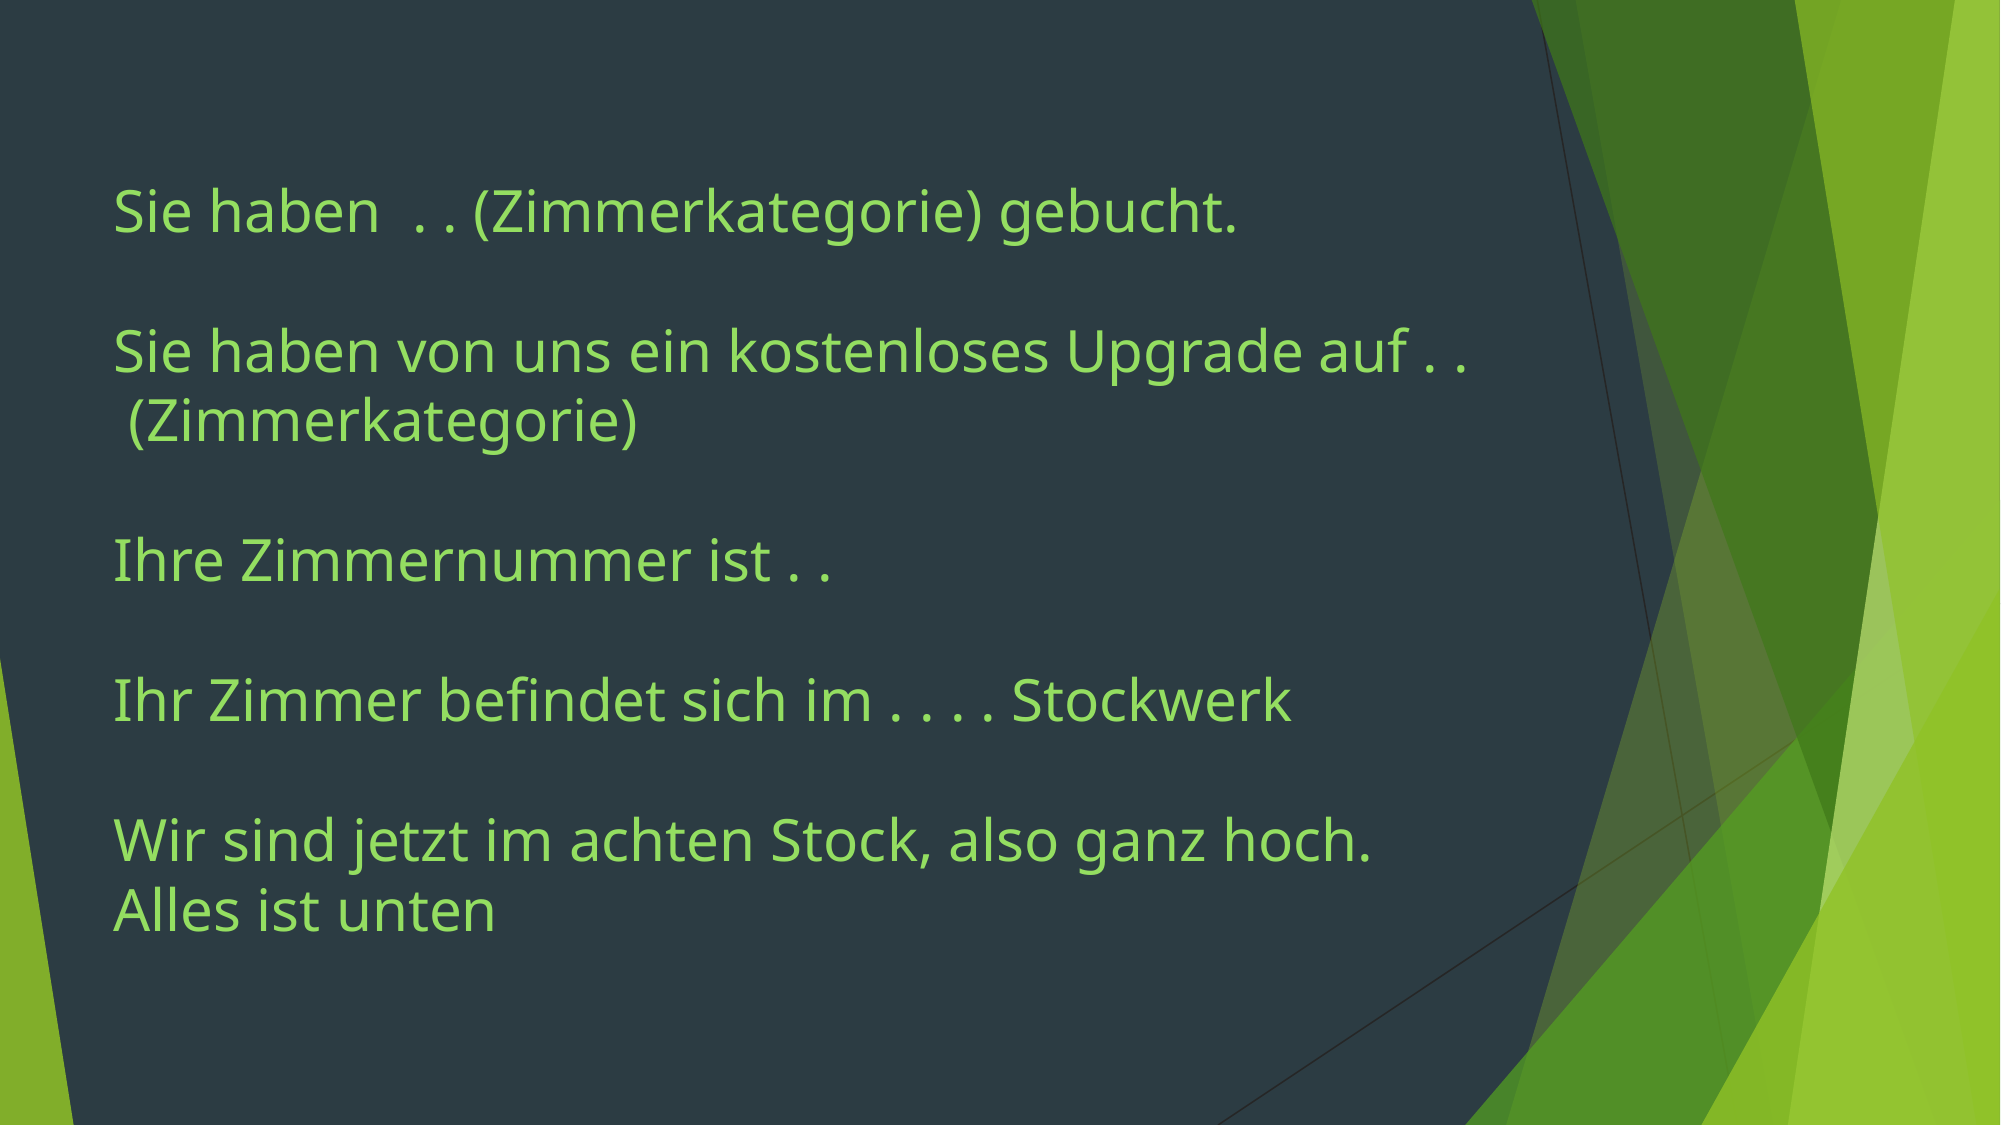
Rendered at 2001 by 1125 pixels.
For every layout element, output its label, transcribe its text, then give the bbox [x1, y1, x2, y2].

text_box Sie haben . . (Zimmerkategorie) gebucht. Sie haben von uns ein kostenloses Upgrade auf . . (Zimmerkategorie) Ihre Zimmernummer ist . . Ihr Zimmer befindet sich im . . . . Stockwerk Wir sind jetzt im achten Stock, also ganz hoch. Alles ist unten [98, 166, 1527, 959]
